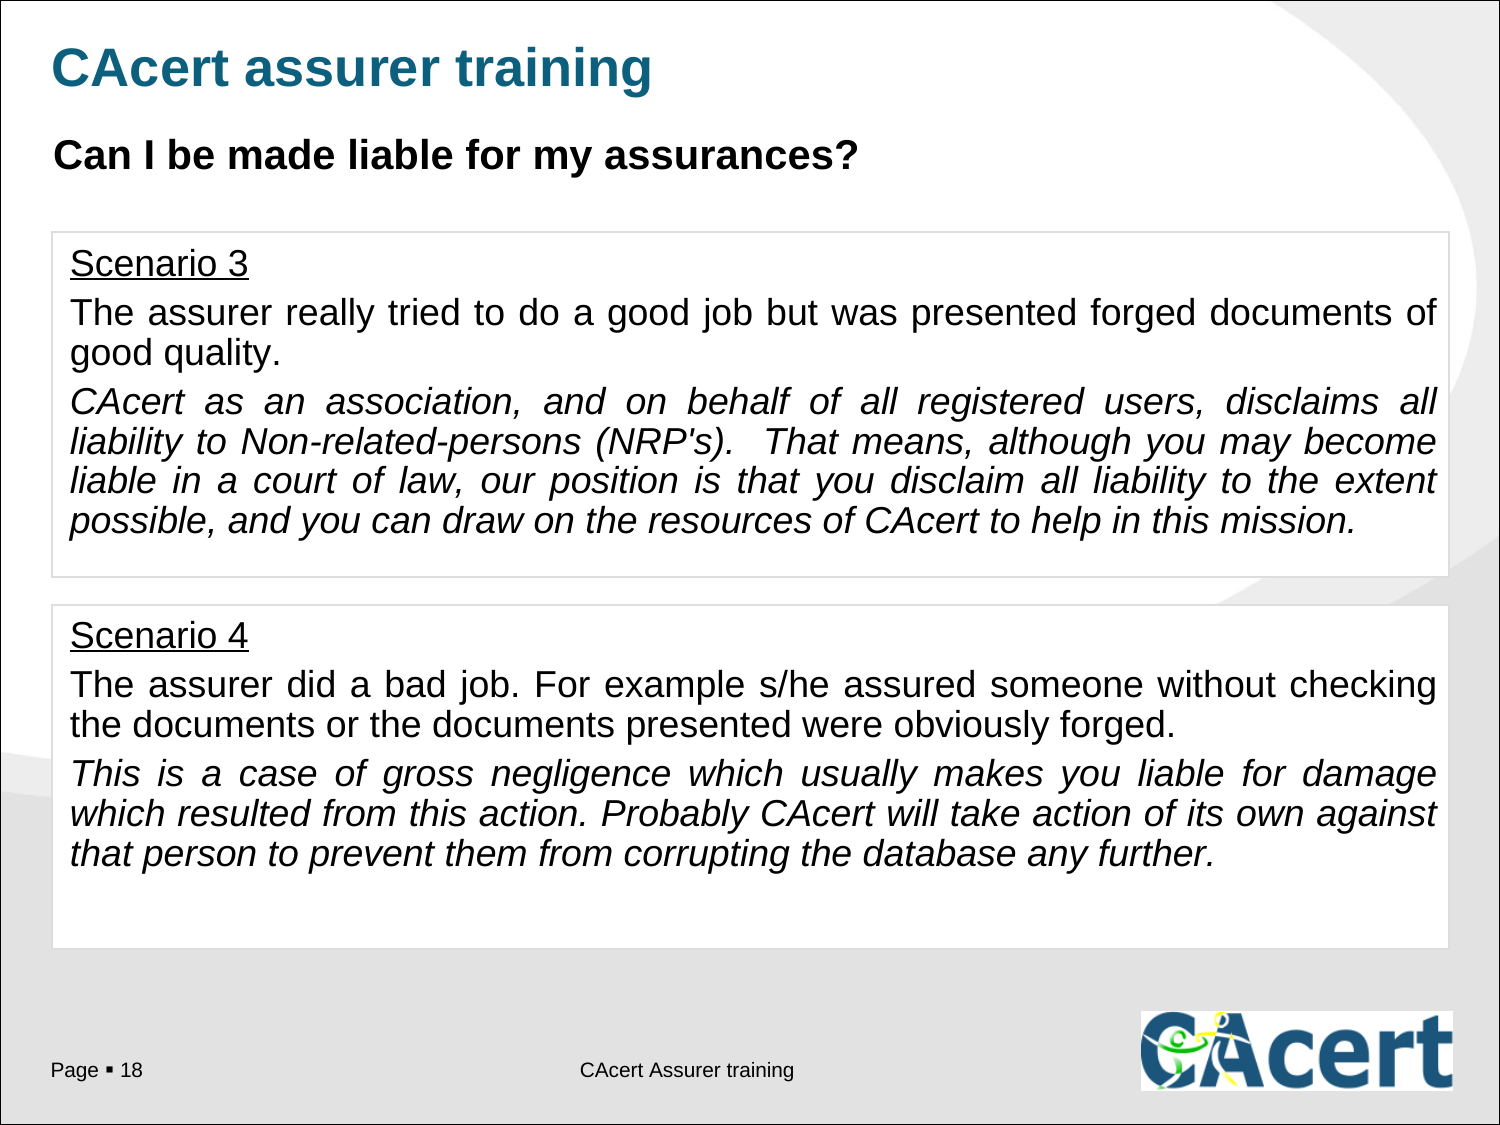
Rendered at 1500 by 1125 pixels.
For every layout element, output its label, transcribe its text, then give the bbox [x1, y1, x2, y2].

text_box Scenario 3 The assurer really tried to do a good job but was presented forged documents of good quality. CAcert as an association, and on behalf of all registered users, disclaims all liability to Non-related-persons (NRP's). That means, although you may become liable in a court of law, our position is that you disclaim all liability to the extent possible, and you can draw on the resources of CAcert to help in this mission. [52, 232, 1450, 577]
picture [1, 1, 1499, 1124]
title CAcert assurer training [51, 19, 1450, 118]
text_box Can I be made liable for my assurances? [53, 125, 1446, 185]
text_box Scenario 4 The assurer did a bad job. For example s/he assured someone without checking the documents or the documents presented were obviously forged. This is a case of gross negligence which usually makes you liable for damage which resulted from this action. Probably CAcert will take action of its own against that person to prevent them from corrupting the database any further. [52, 604, 1450, 949]
